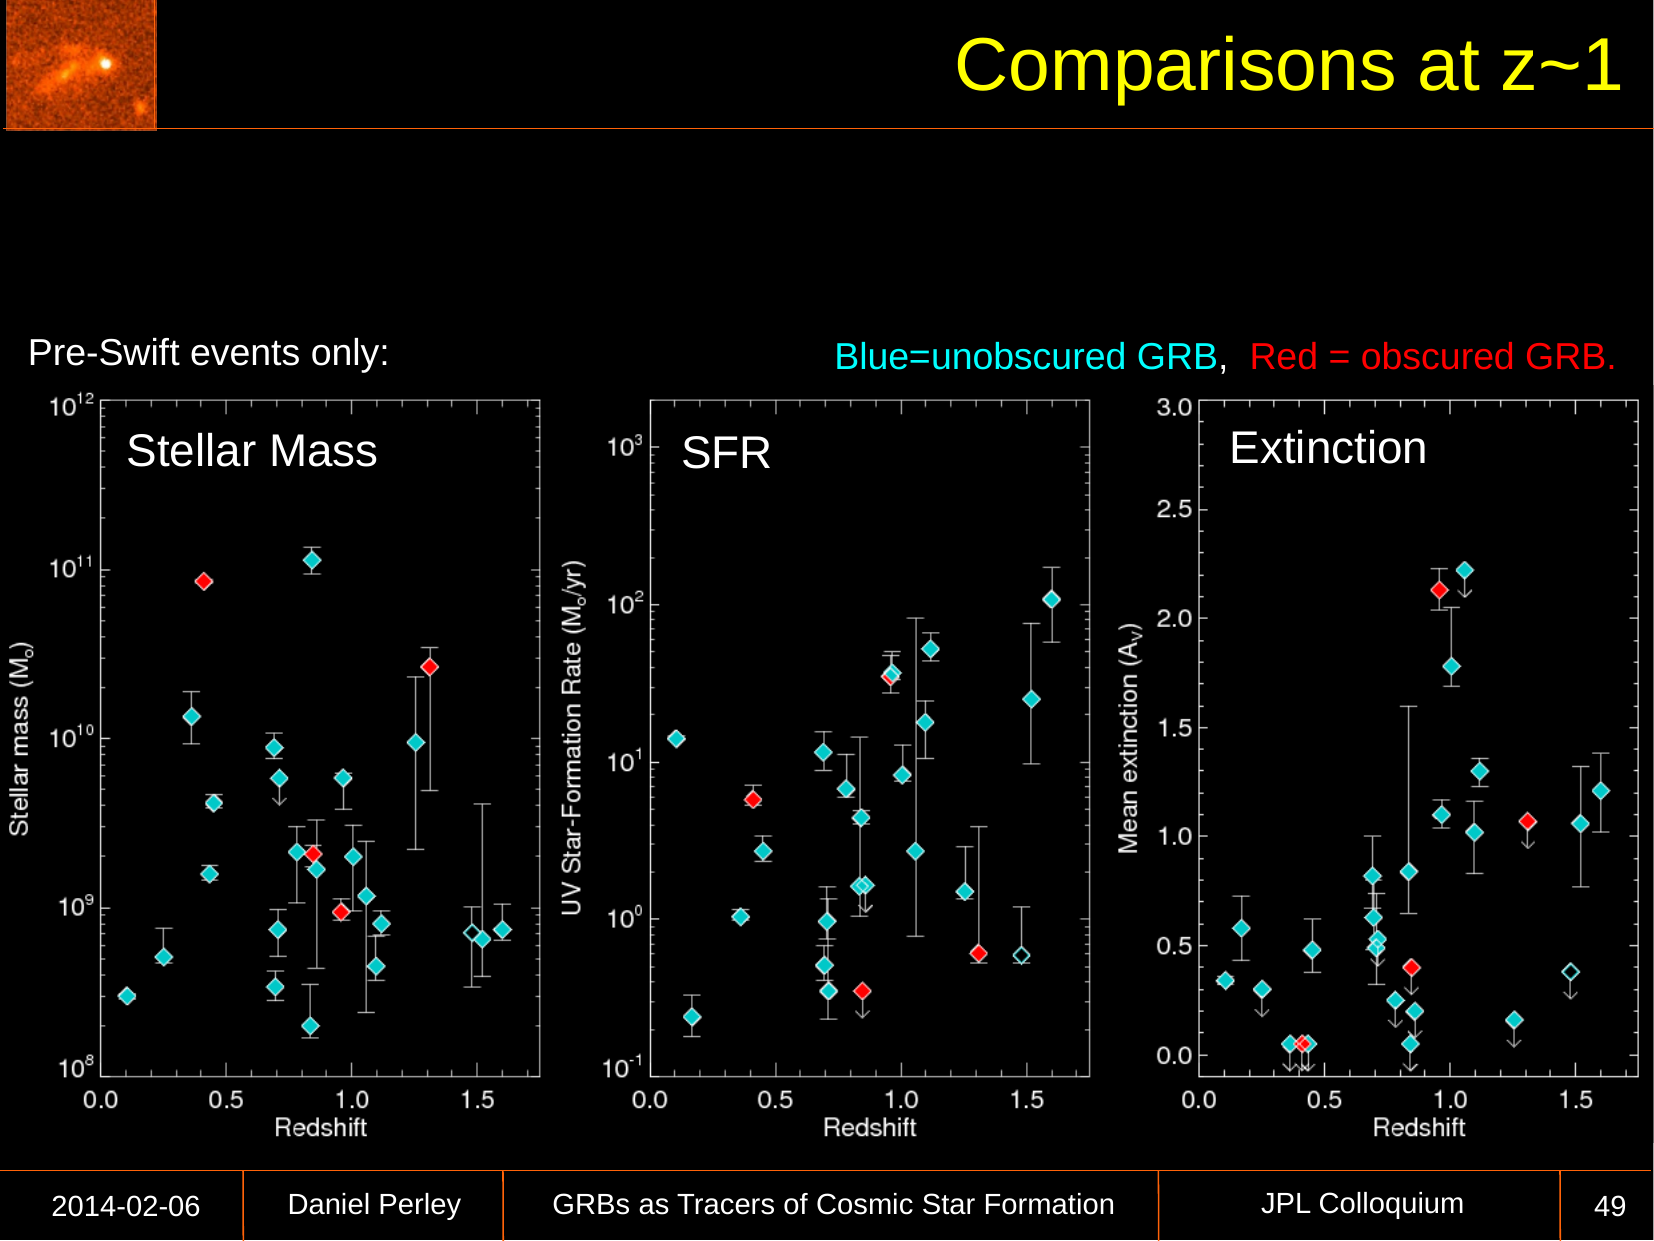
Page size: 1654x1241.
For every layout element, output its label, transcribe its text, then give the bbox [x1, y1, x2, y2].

text_box Stellar Mass [108, 414, 522, 487]
text_box Blue=unobscured GRB, Red = obscured GRB. [725, 324, 1635, 393]
text_box SFR [663, 417, 1076, 490]
picture [0, 385, 1654, 1143]
text_box Pre-Swift events only: [10, 321, 723, 385]
text_box Extinction [1211, 411, 1625, 484]
picture [7, 0, 154, 128]
title Comparisons at z~1 [187, 21, 1624, 108]
